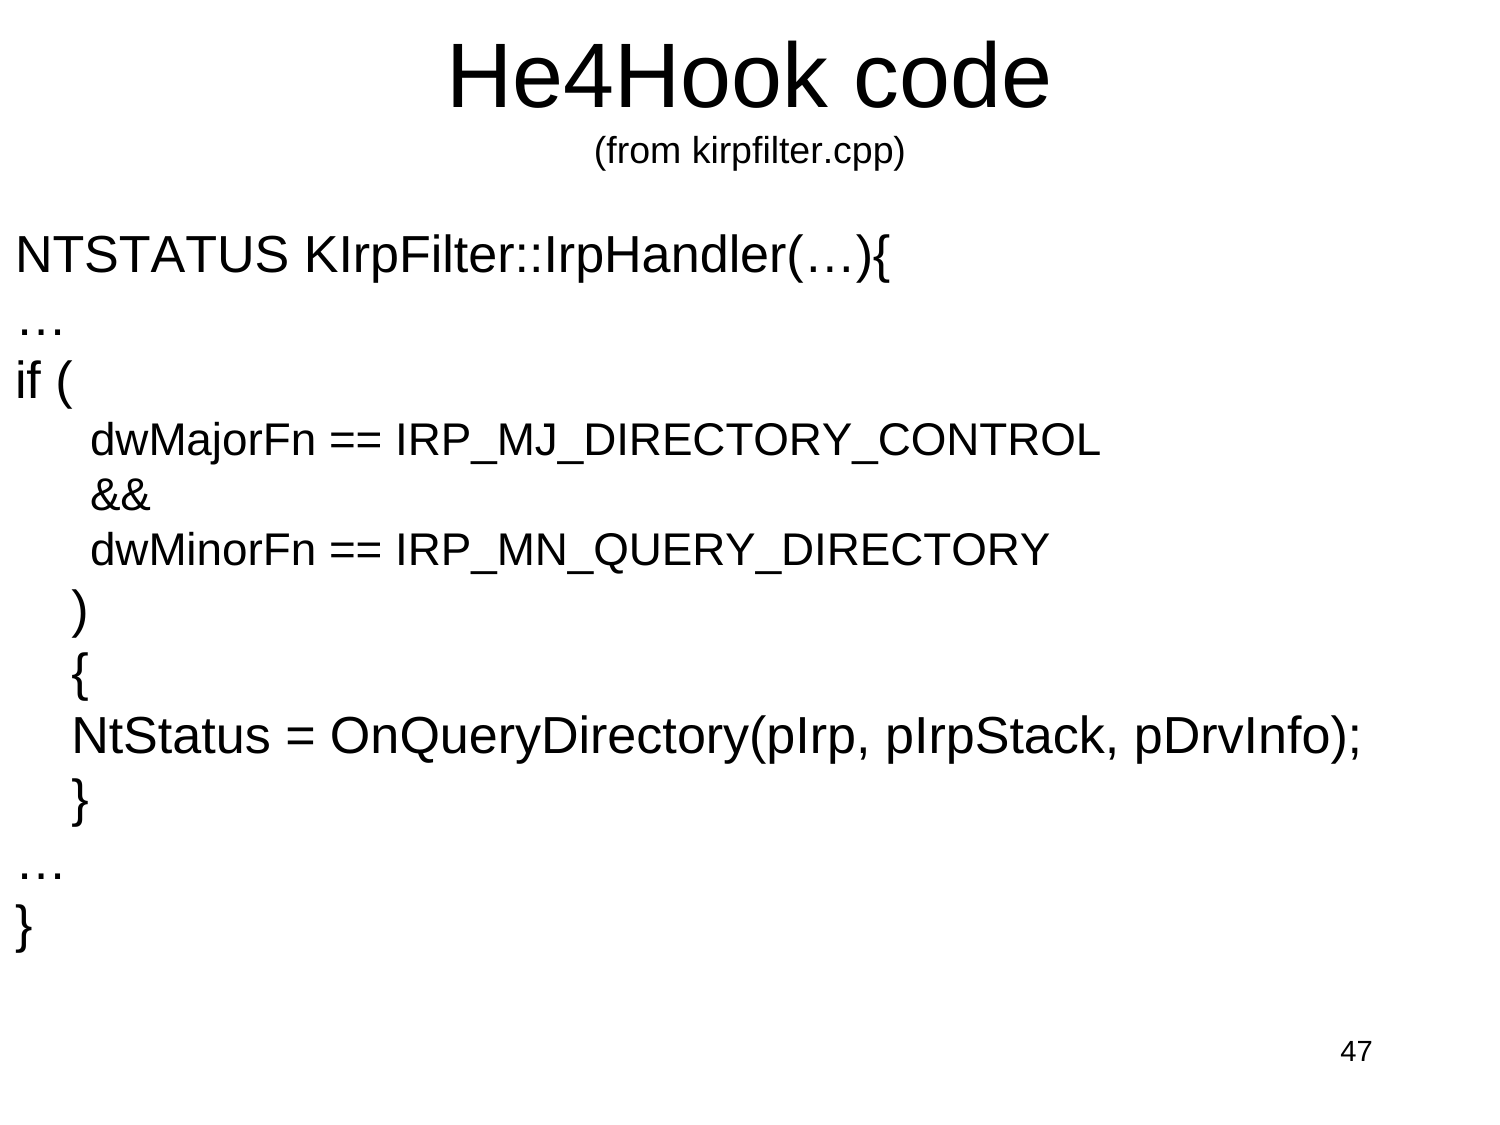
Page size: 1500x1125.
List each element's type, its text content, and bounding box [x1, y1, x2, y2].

text_box <number> [1074, 1025, 1388, 1101]
title He4Hook code (from kirpfilter.cpp) [0, 0, 1500, 188]
list NTSTATUS KIrpFilter::IrpHandler(…){ … if ( dwMajorFn == IRP_MJ_DIRECTORY_CONTROL && dwMinorFn == IRP_MN_QUERY_DIRECTORY ) { NtStatus = OnQueryDirectory(pIrp, pIrpStack, pDrvInfo); } … } [0, 224, 1500, 1000]
